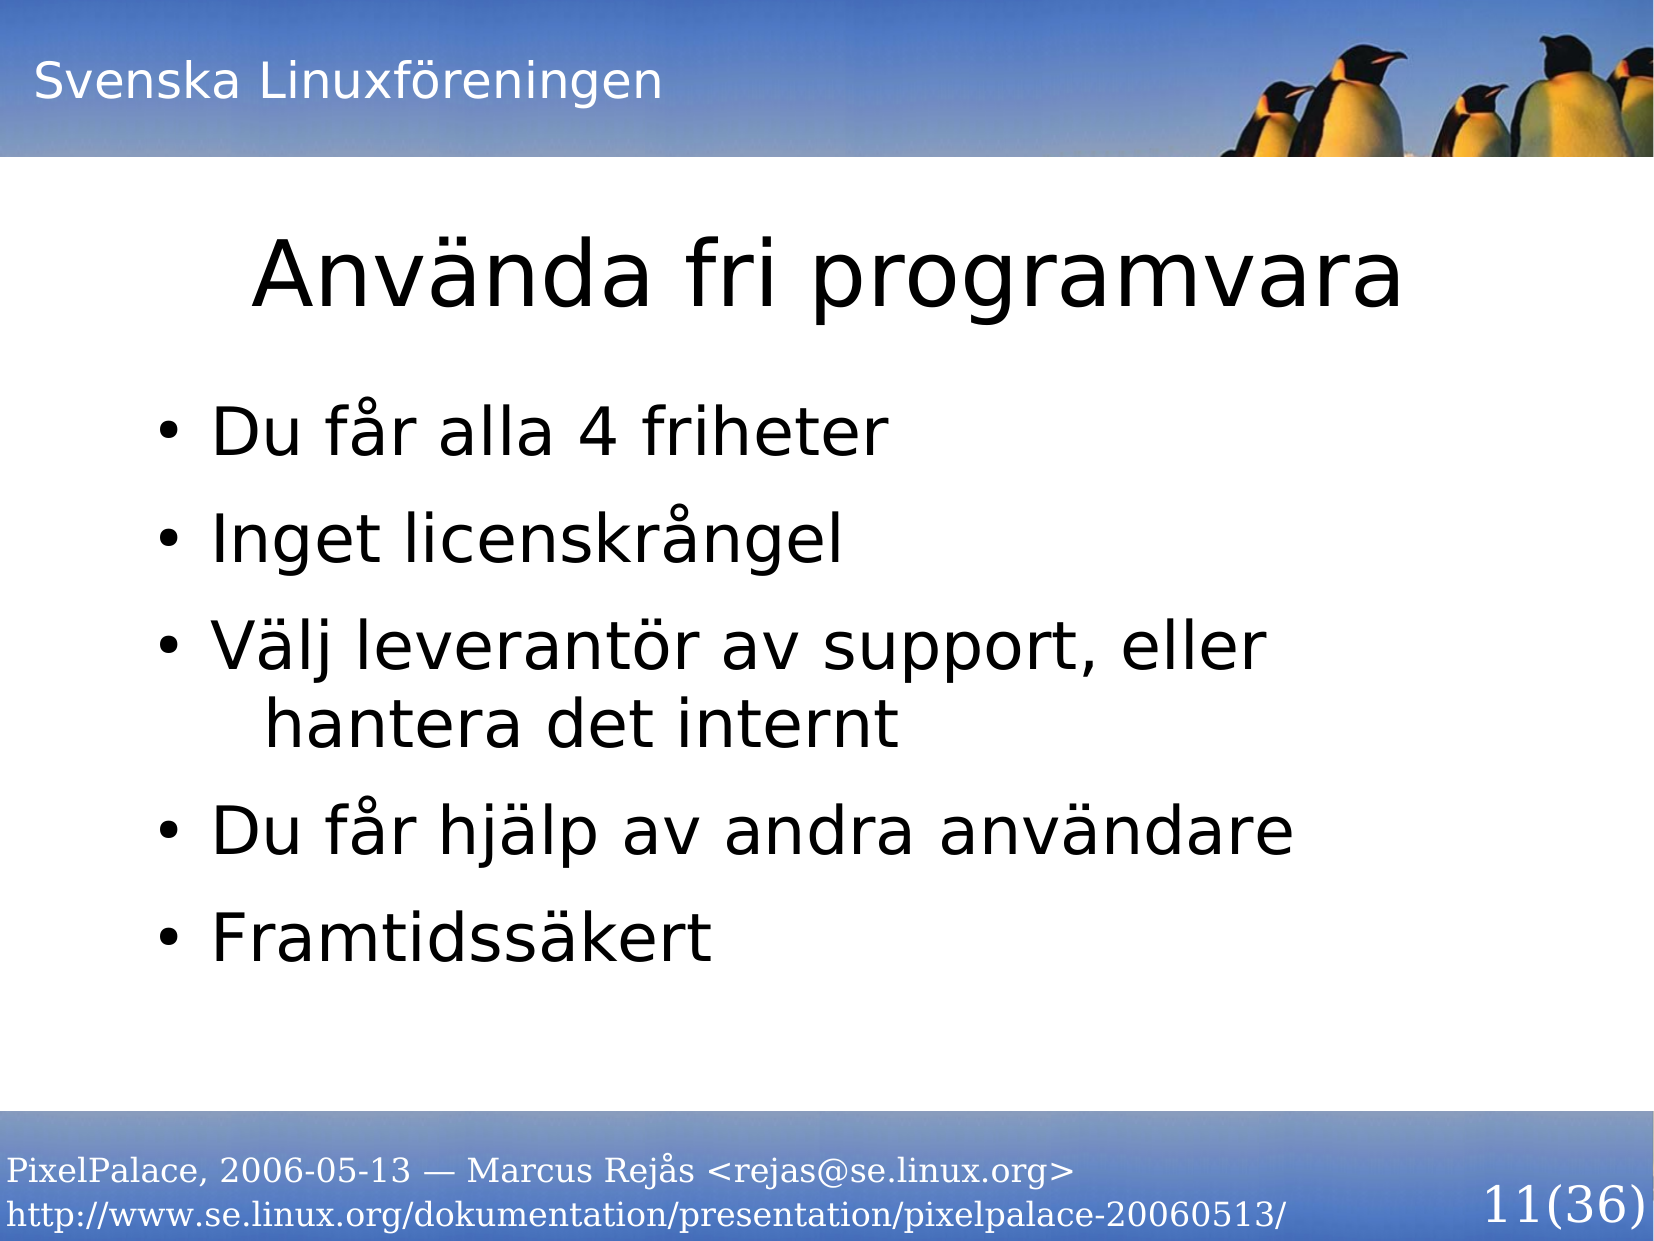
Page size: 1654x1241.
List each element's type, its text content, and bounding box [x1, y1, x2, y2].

picture [0, 0, 1654, 157]
title Använda fri programvara [123, 160, 1537, 389]
picture [0, 1111, 1654, 1241]
list Du får alla 4 friheter Inget licenskrångel Välj leverantör av support, eller hantera det internt Du får hjälp av andra användare Framtidssäkert [121, 392, 1534, 1092]
